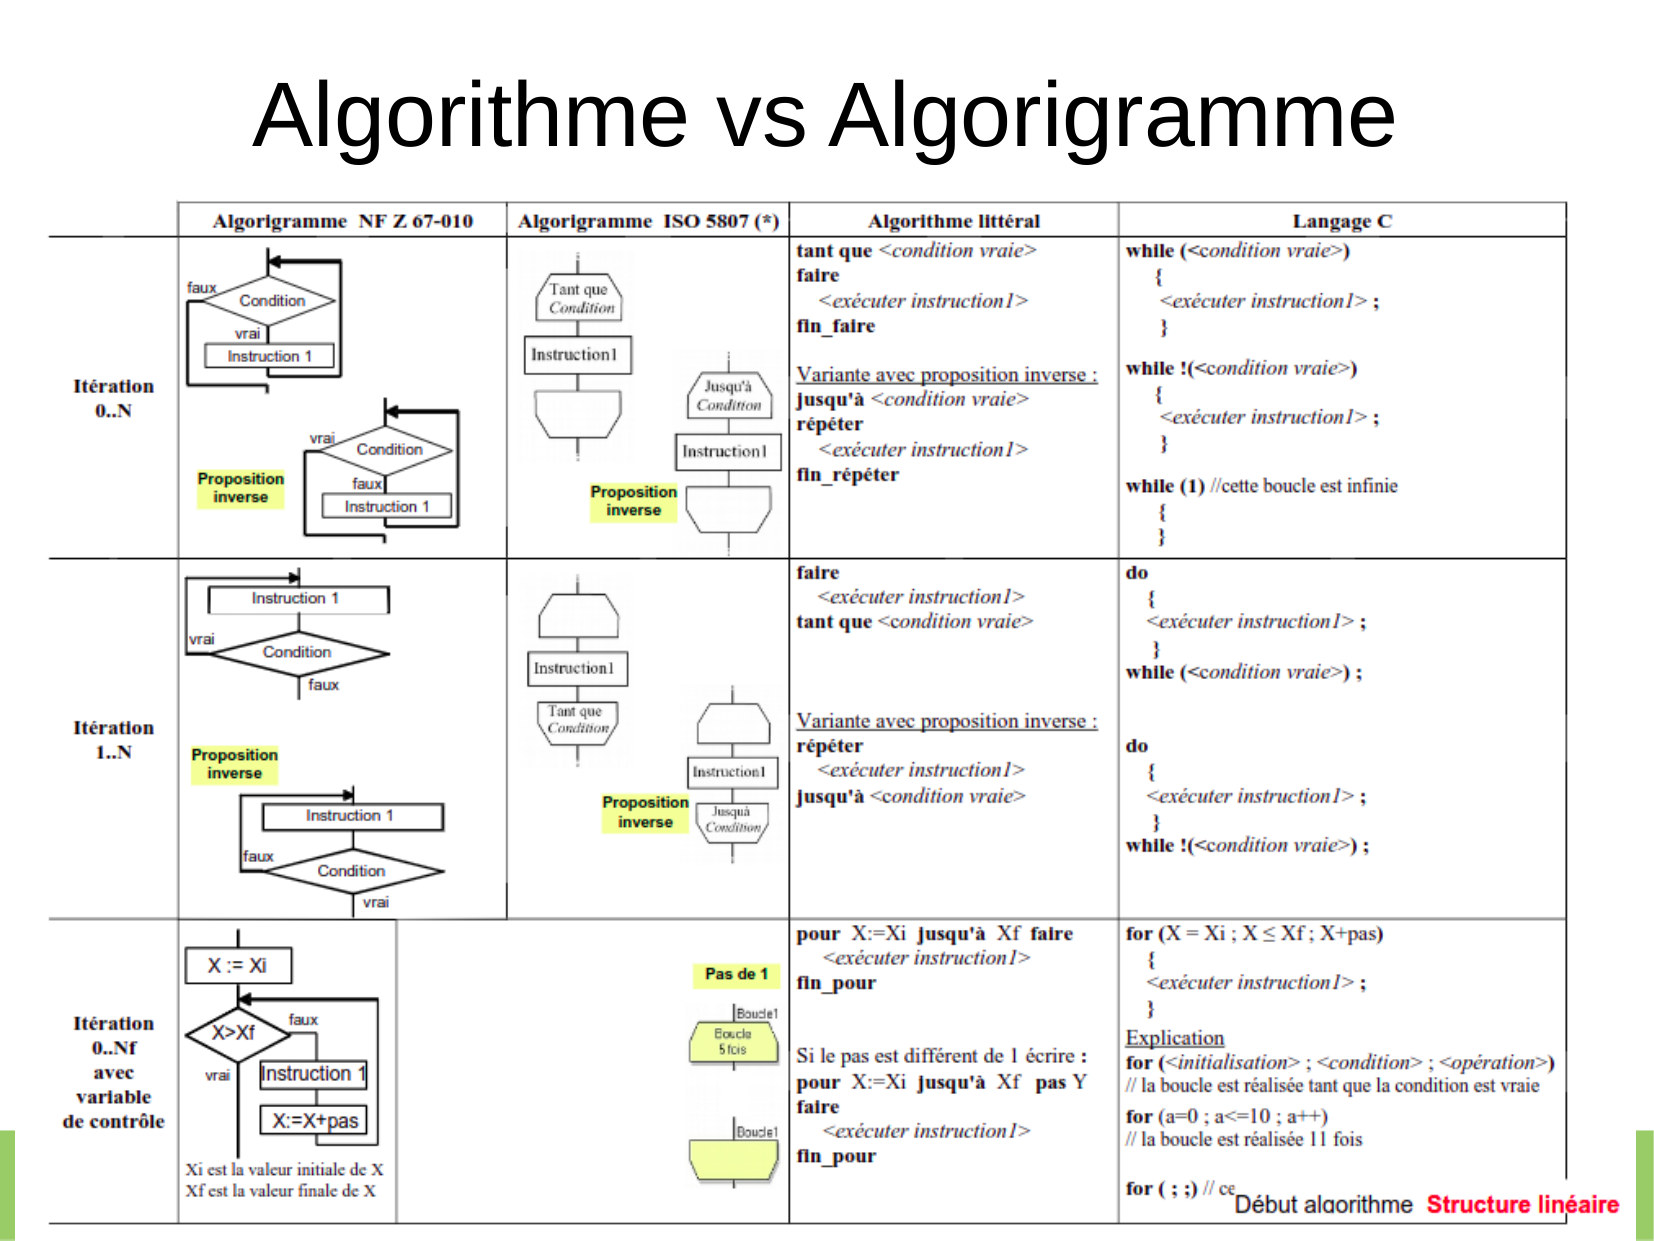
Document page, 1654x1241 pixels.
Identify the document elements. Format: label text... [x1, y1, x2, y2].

title Algorithme vs Algorigramme [82, 49, 1571, 179]
picture [0, 0, 1654, 1241]
